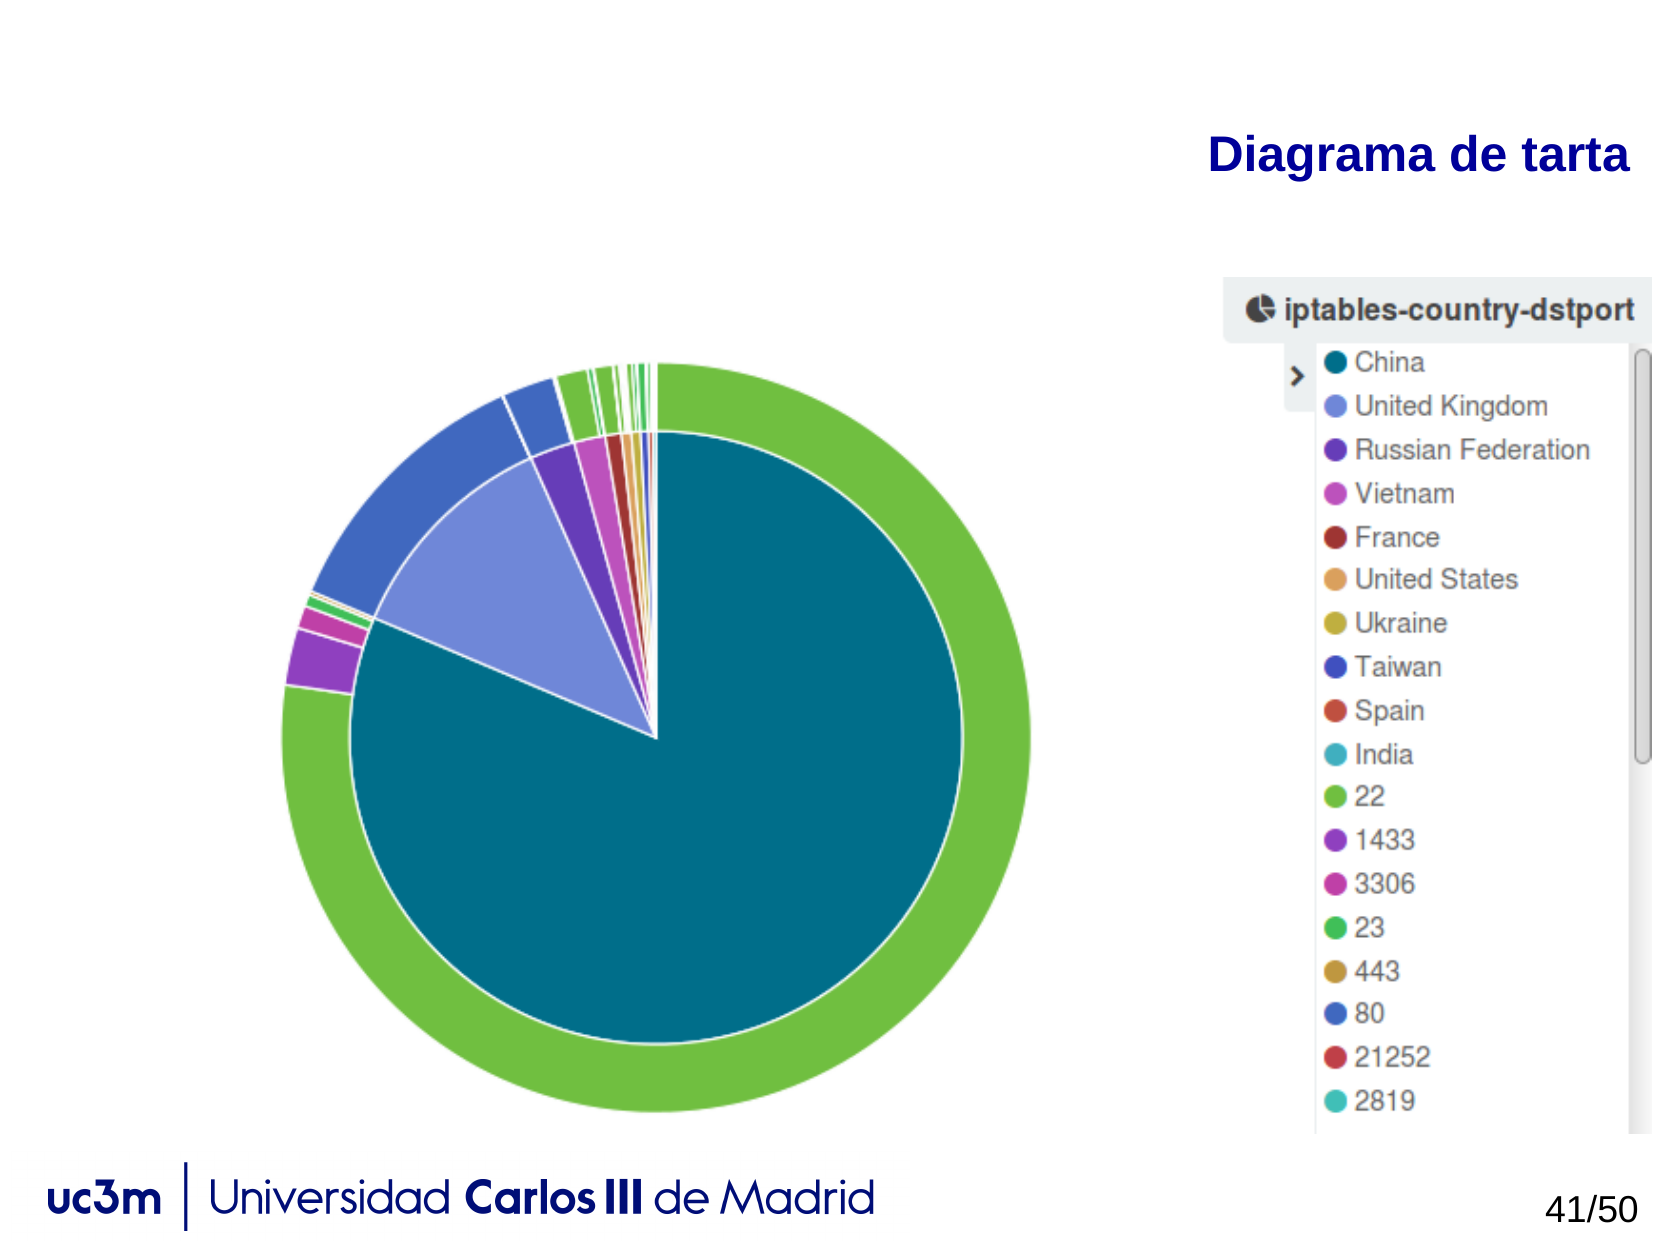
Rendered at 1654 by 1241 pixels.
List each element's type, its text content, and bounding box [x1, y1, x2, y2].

picture [11, 1151, 910, 1241]
picture [47, 277, 1652, 1134]
title Diagrama de tarta [129, 0, 1630, 182]
